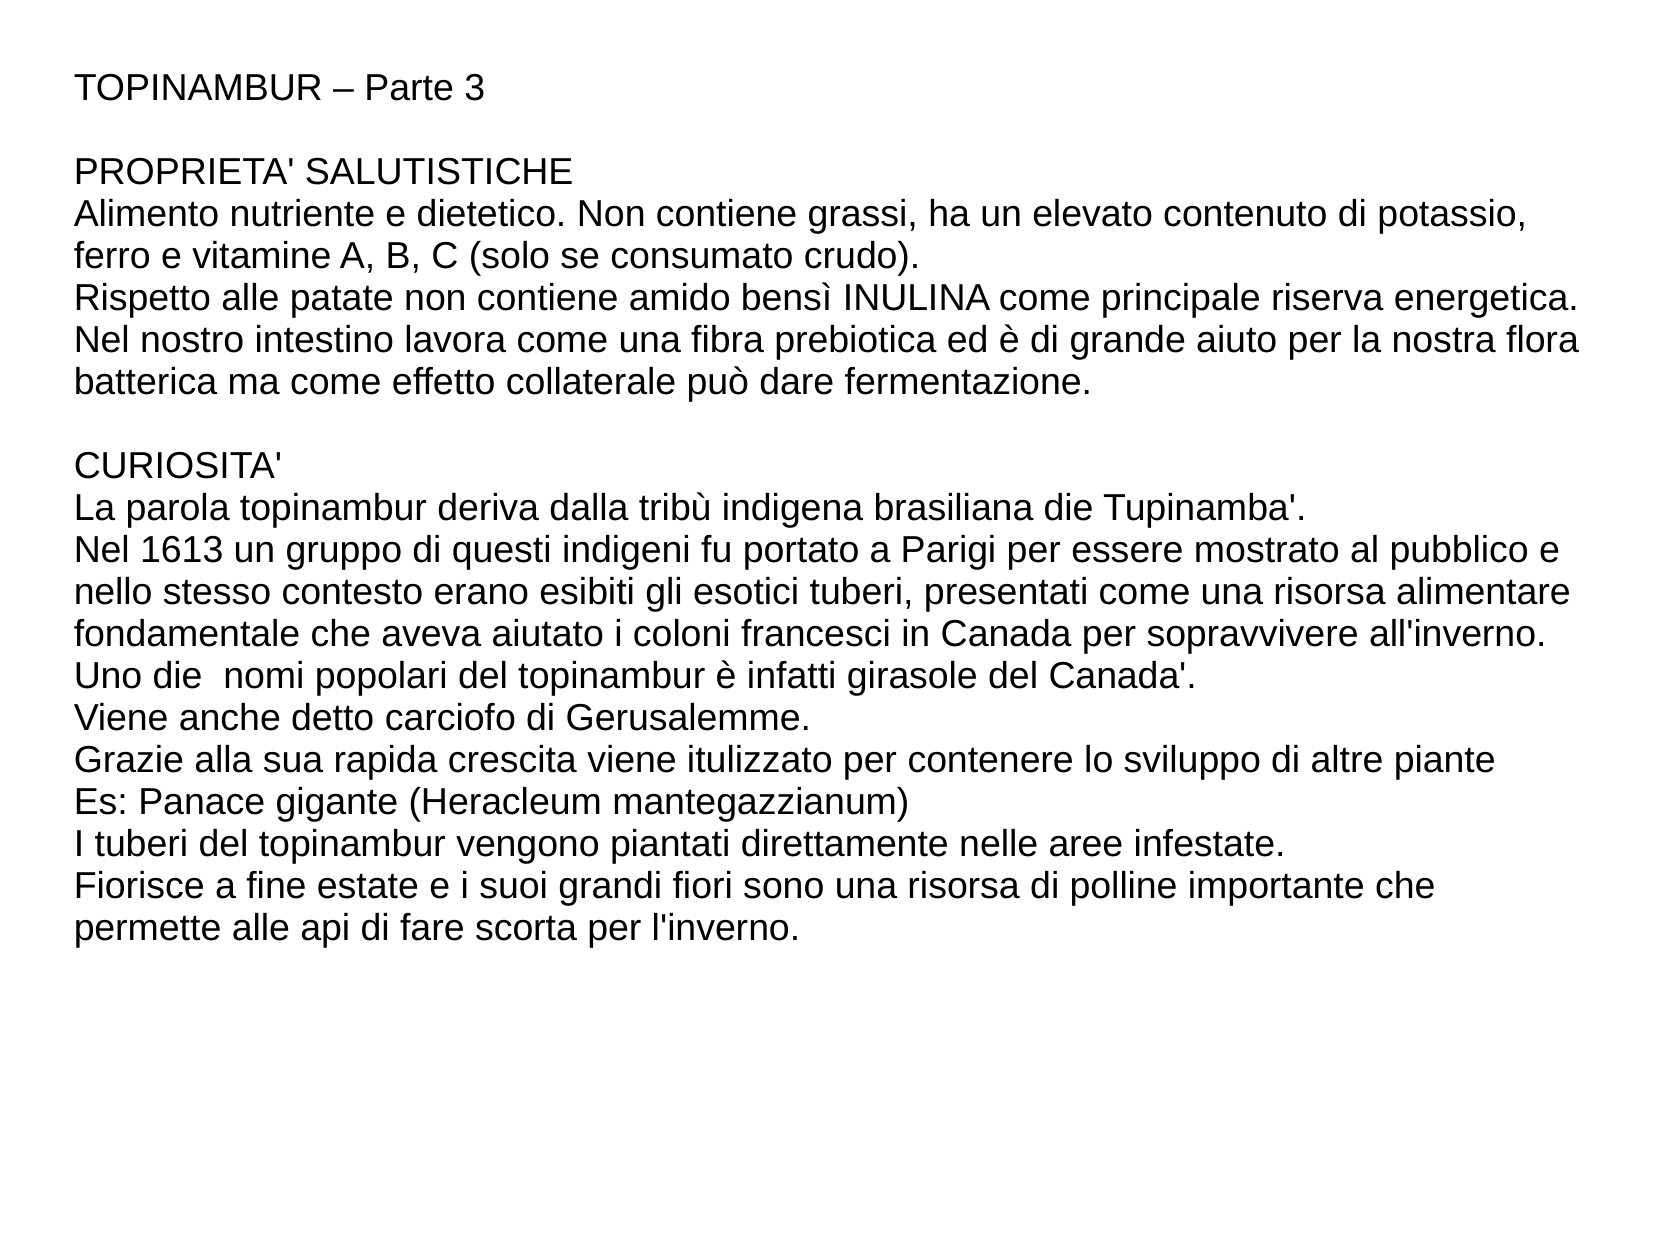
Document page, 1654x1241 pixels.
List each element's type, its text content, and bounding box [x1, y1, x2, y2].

text_box TOPINAMBUR – Parte 3 PROPRIETA' SALUTISTICHE Alimento nutriente e dietetico. Non contiene grassi, ha un elevato contenuto di potassio, ferro e vitamine A, B, C (solo se consumato crudo). Rispetto alle patate non contiene amido bensì INULINA come principale riserva energetica. Nel nostro intestino lavora come una fibra prebiotica ed è di grande aiuto per la nostra flora batterica ma come effetto collaterale può dare fermentazione. CURIOSITA' La parola topinambur deriva dalla tribù indigena brasiliana die Tupinamba'. Nel 1613 un gruppo di questi indigeni fu portato a Parigi per essere mostrato al pubblico e nello stesso contesto erano esibiti gli esotici tuberi, presentati come una risorsa alimentare fondamentale che aveva aiutato i coloni francesci in Canada per sopravvivere all'inverno. Uno die nomi popolari del topinambur è infatti girasole del Canada'. Viene anche detto carciofo di Gerusalemme. Grazie alla sua rapida crescita viene itulizzato per contenere lo sviluppo di altre piante Es: Panace gigante (Heracleum mantegazzianum) I tuberi del topinambur vengono piantati direttamente nelle aree infestate. Fiorisce a fine estate e i suoi grandi fiori sono una risorsa di polline importante che permette alle api di fare scorta per l'inverno. [59, 59, 1595, 1084]
